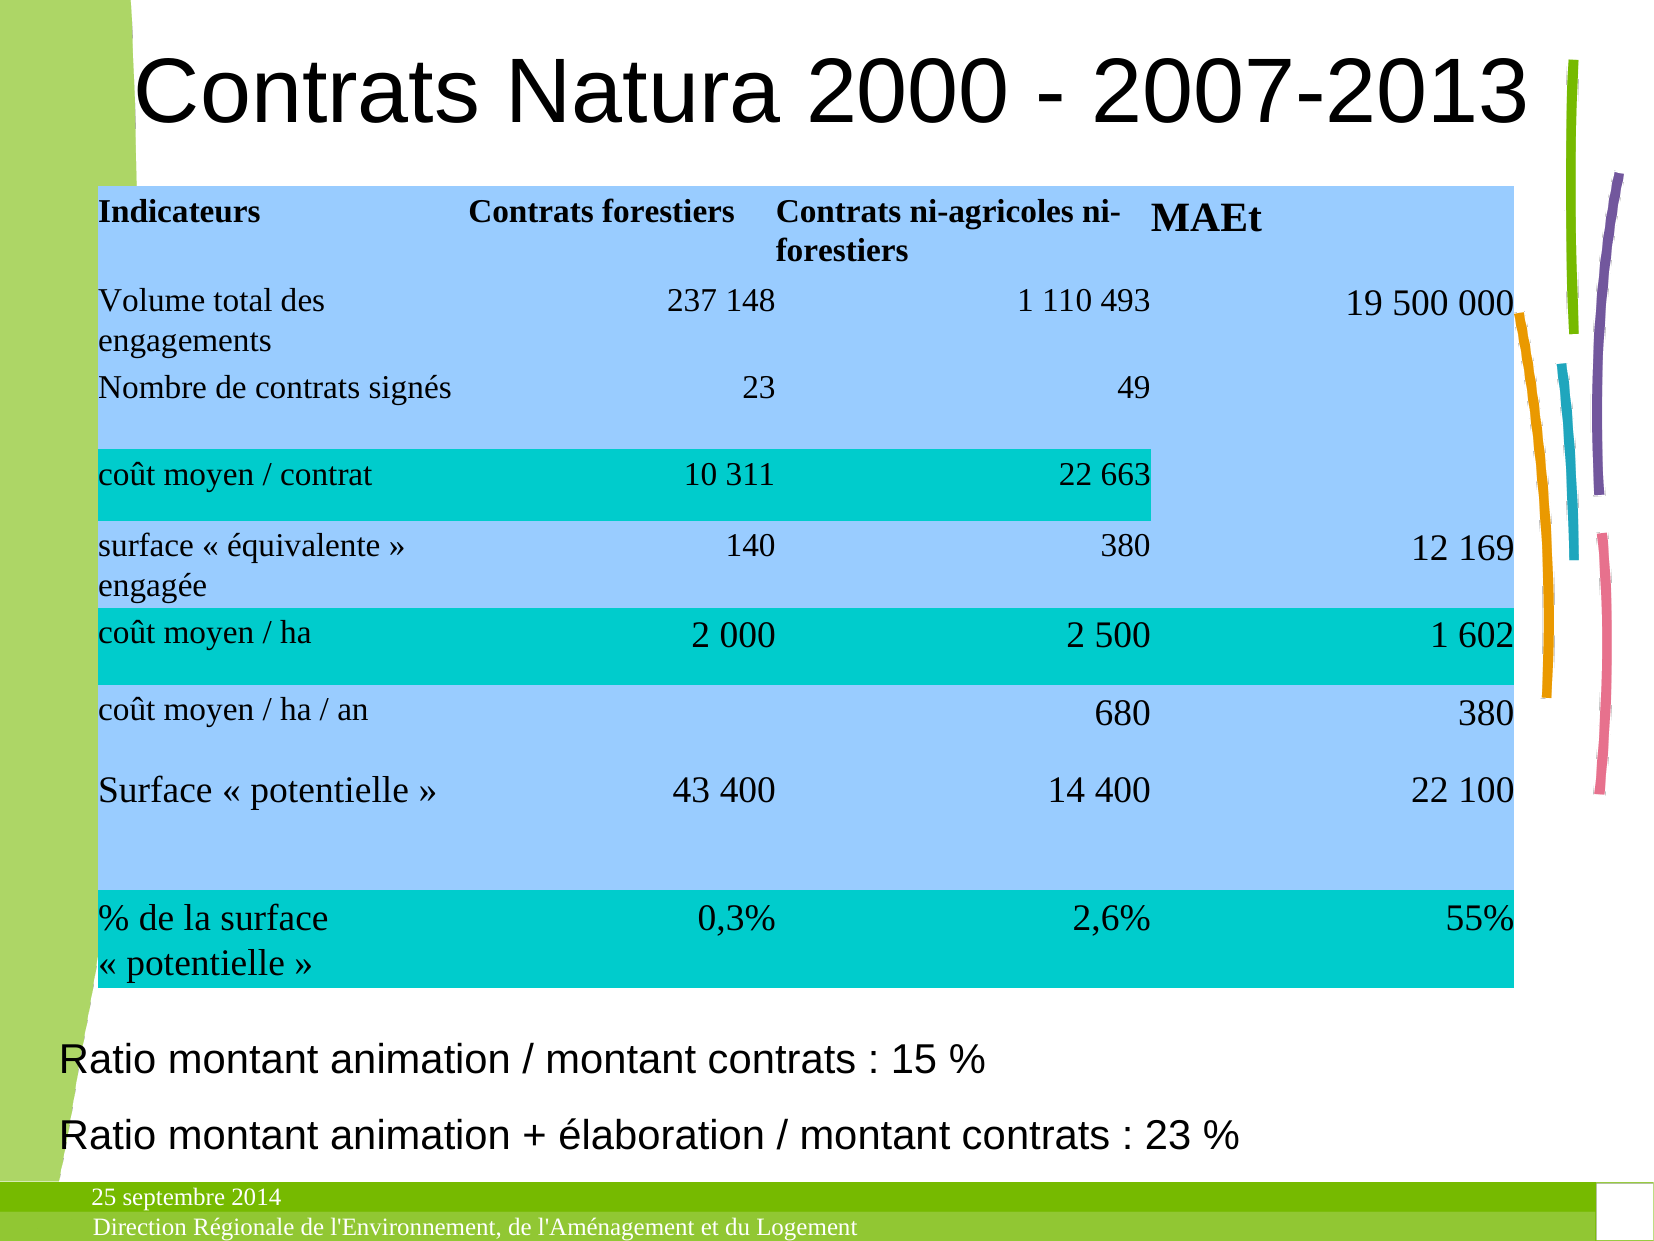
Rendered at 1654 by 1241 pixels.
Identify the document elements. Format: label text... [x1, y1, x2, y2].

table_cell 12 169 [1151, 521, 1514, 608]
table_cell 380 [1151, 685, 1514, 762]
table_cell 2,6% [776, 890, 1151, 988]
table_cell 2 000 [468, 608, 776, 685]
table_cell % de la surface « potentielle » [98, 890, 468, 988]
table_cell 380 [776, 521, 1151, 608]
table_cell coût moyen / contrat [98, 449, 468, 521]
table_cell [1151, 363, 1514, 449]
table_cell 237 148 [468, 276, 776, 363]
table_cell 22 100 [1151, 762, 1514, 890]
table_header Contrats forestiers [468, 186, 776, 276]
table_cell Nombre de contrats signés [98, 363, 468, 449]
table_cell 14 400 [776, 762, 1151, 890]
table_cell coût moyen / ha / an [98, 685, 468, 762]
table_cell 2 500 [776, 608, 1151, 685]
table_cell surface « équivalente » engagée [98, 521, 468, 608]
table_cell Surface « potentielle » [98, 762, 468, 890]
table_header Indicateurs [98, 186, 468, 276]
table_cell 55% [1151, 890, 1514, 988]
picture [0, 0, 1654, 1241]
table_cell 22 663 [776, 449, 1151, 521]
table_cell [468, 685, 776, 762]
table_header MAEt [1151, 186, 1514, 276]
table_cell [1151, 449, 1514, 521]
table_cell 140 [468, 521, 776, 608]
table_cell 19 500 000 [1151, 276, 1514, 363]
table_cell coût moyen / ha [98, 608, 468, 685]
table_cell 680 [776, 685, 1151, 762]
table_cell 43 400 [468, 762, 776, 890]
title Contrats Natura 2000 - 2007-2013 [88, 0, 1577, 178]
table_cell 1 602 [1151, 608, 1514, 685]
table_cell 23 [468, 363, 776, 449]
table_cell Volume total des engagements [98, 276, 468, 363]
table_cell 0,3% [468, 890, 776, 988]
table_cell 49 [776, 363, 1151, 449]
table_cell 10 311 [468, 449, 776, 521]
table_header Contrats ni-agricoles ni-forestiers [776, 186, 1151, 276]
list Ratio montant animation / montant contrats : 15 % Ratio montant animation + élaboration / montant contrats : 23 % [59, 1033, 1548, 1241]
table_cell 1 110 493 [776, 276, 1151, 363]
